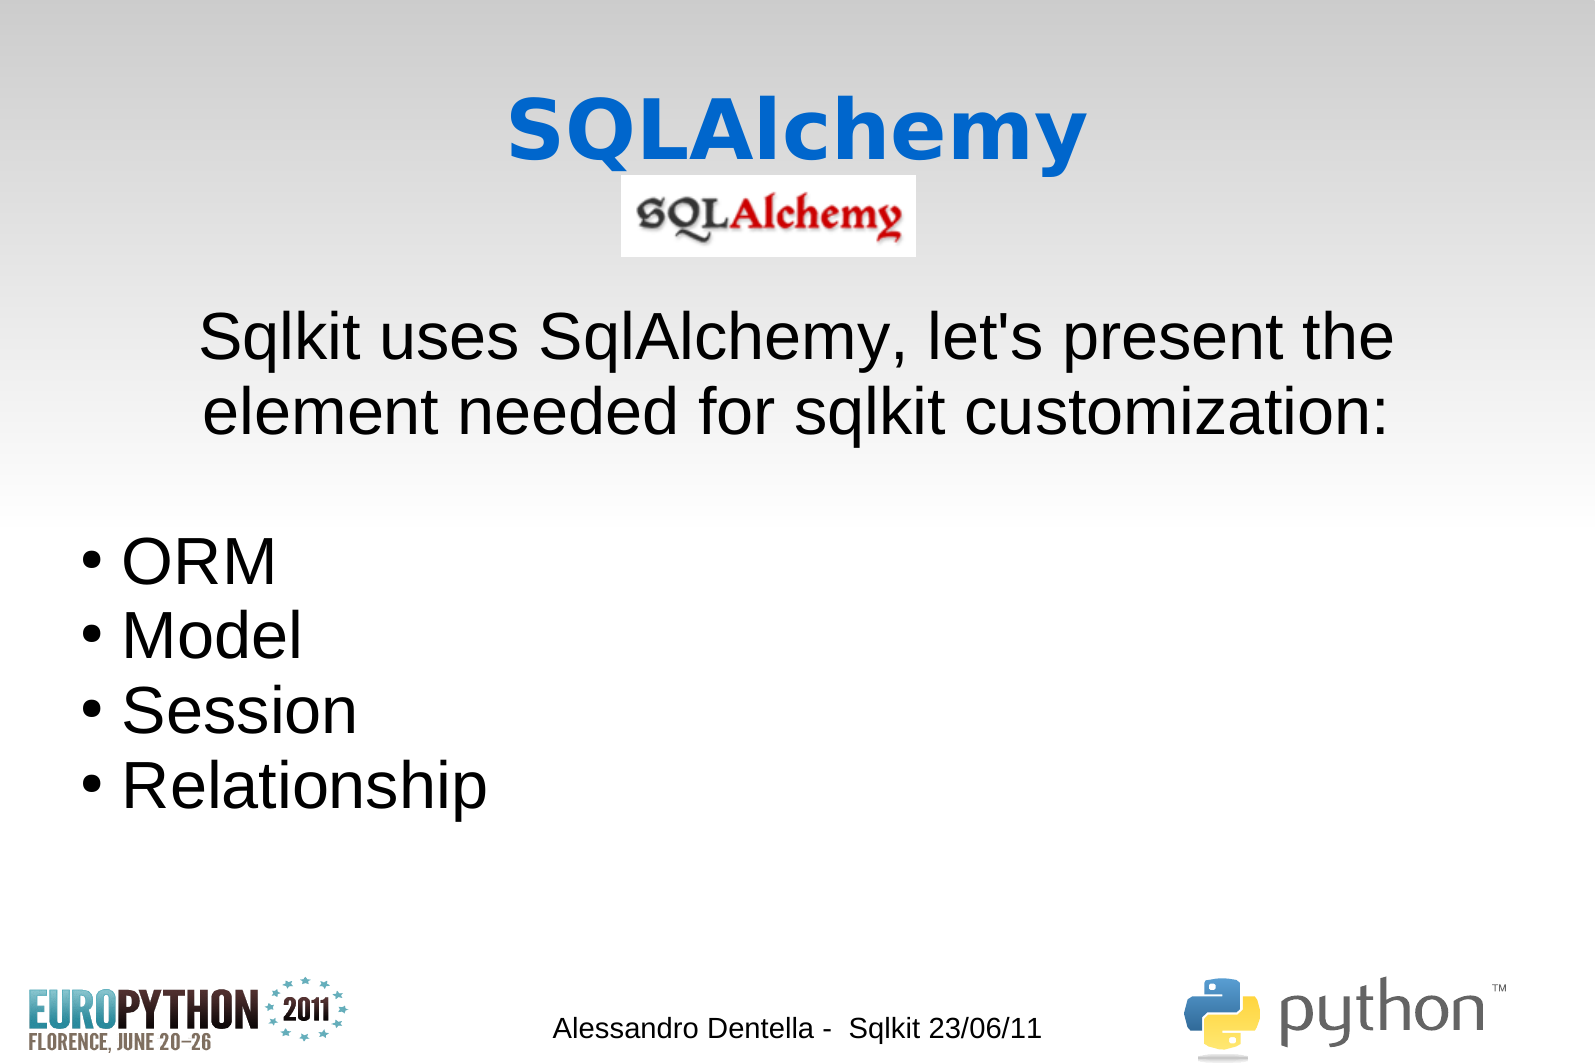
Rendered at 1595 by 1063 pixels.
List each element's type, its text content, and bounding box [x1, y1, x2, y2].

picture [621, 175, 916, 258]
picture [29, 974, 355, 1058]
title SQLAlchemy [79, 49, 1515, 177]
subtitle Sqlkit uses SqlAlchemy, let's present the element needed for sqlkit customization: ORM Model Session Relationship [79, 177, 1515, 945]
